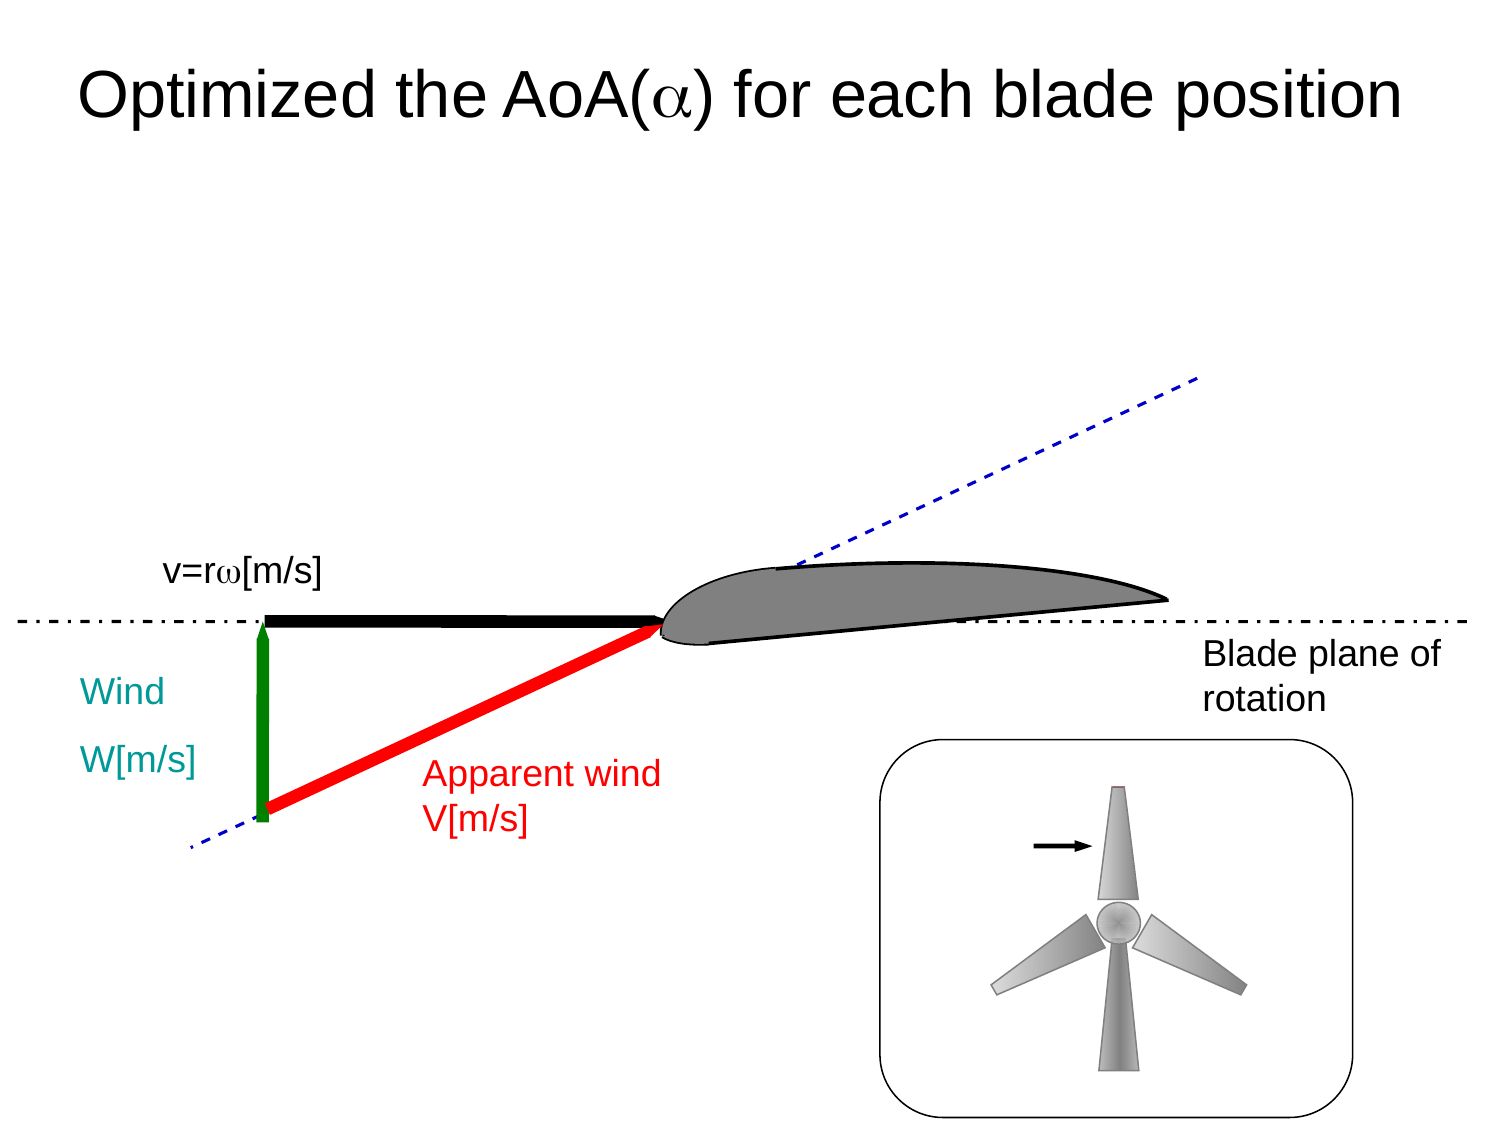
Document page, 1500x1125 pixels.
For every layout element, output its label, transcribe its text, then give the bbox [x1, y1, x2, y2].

text_box v=rw[m/s] [147, 538, 609, 599]
text_box Optimized the AoA(a) for each blade position [0, 0, 1500, 185]
text_box Apparent wind V[m/s] [407, 741, 925, 848]
text_box Blade plane of rotation [1187, 621, 1500, 728]
text_box Wind W[m/s] [64, 659, 231, 787]
text_box [879, 739, 1353, 1118]
text_box [661, 565, 1159, 644]
